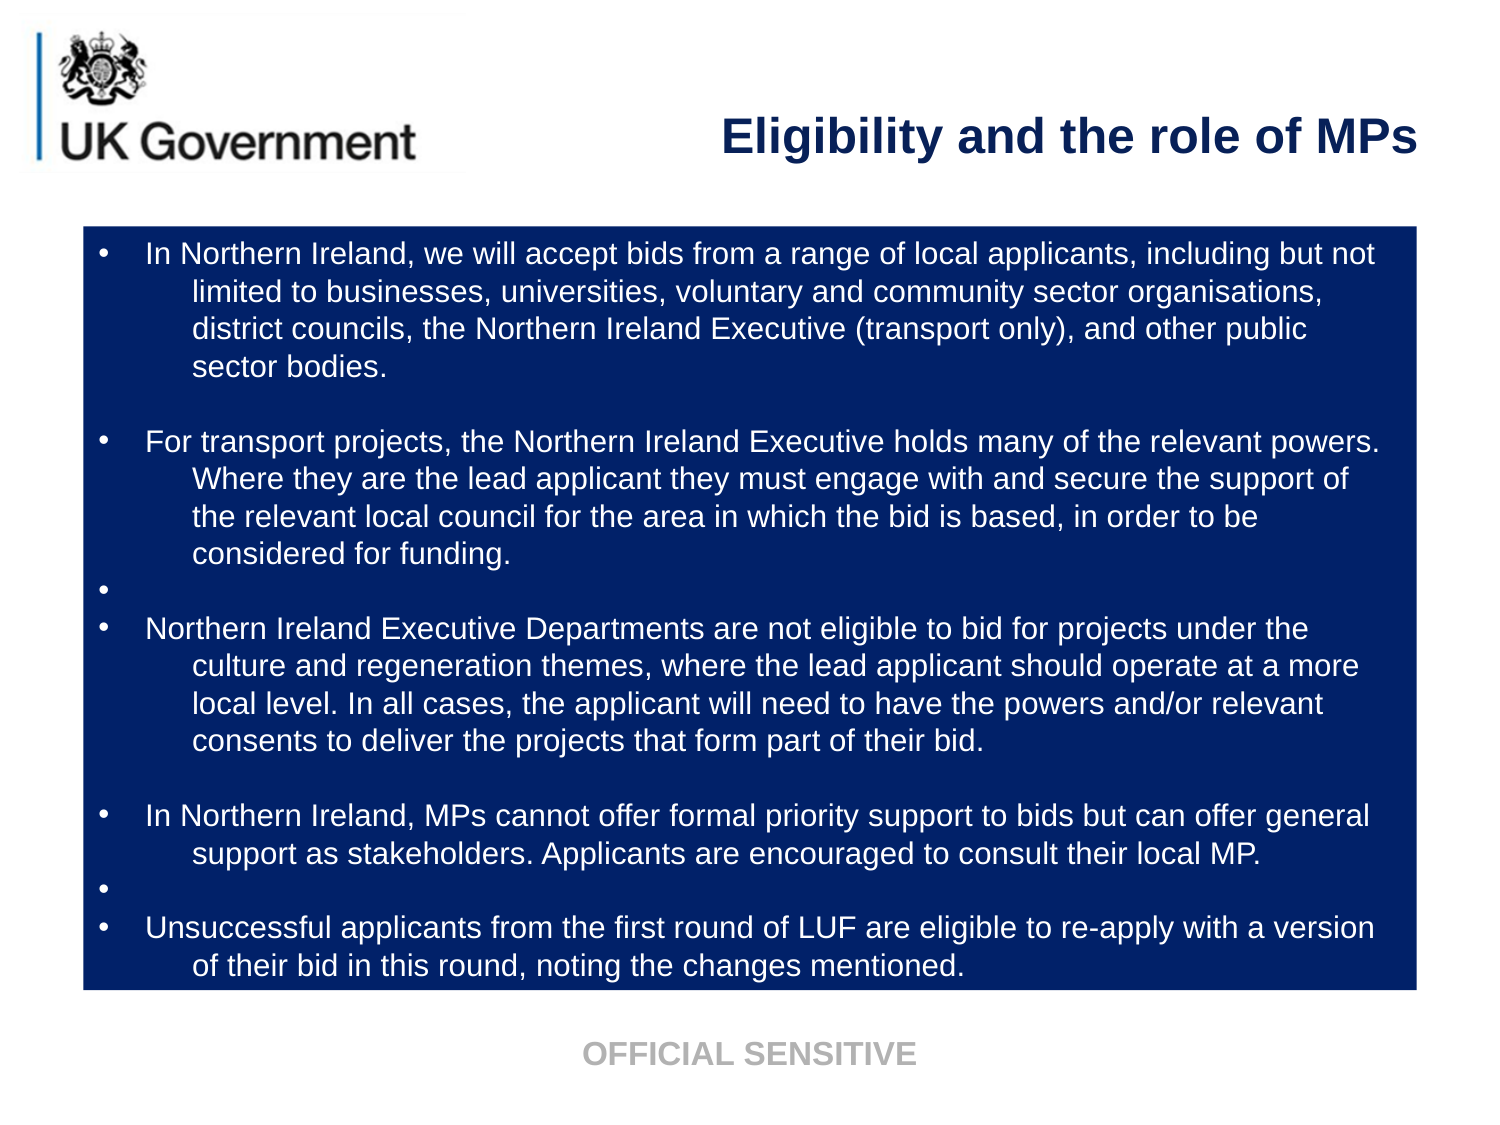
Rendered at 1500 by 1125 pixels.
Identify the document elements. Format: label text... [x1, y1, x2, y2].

title Eligibility and the role of MPs [706, 96, 1500, 173]
text_box In Northern Ireland, we will accept bids from a range of local applicants, including but not limited to businesses, universities, voluntary and community sector organisations, district councils, the Northern Ireland Executive (transport only), and other public sector bodies. For transport projects, the Northern Ireland Executive holds many of the relevant powers. Where they are the lead applicant they must engage with and secure the support of the relevant local council for the area in which the bid is based, in order to be considered for funding. Northern Ireland Executive Departments are not eligible to bid for projects under the culture and regeneration themes, where the lead applicant should operate at a more local level. In all cases, the applicant will need to have the powers and/or relevant consents to deliver the projects that form part of their bid. In Northern Ireland, MPs cannot offer formal priority support to bids but can offer general support as stakeholders. Applicants are encouraged to consult their local MP. Unsuccessful applicants from the first round of LUF are eligible to re-apply with a version of their bid in this round, noting the changes mentioned. [83, 226, 1417, 961]
picture [19, 0, 466, 173]
